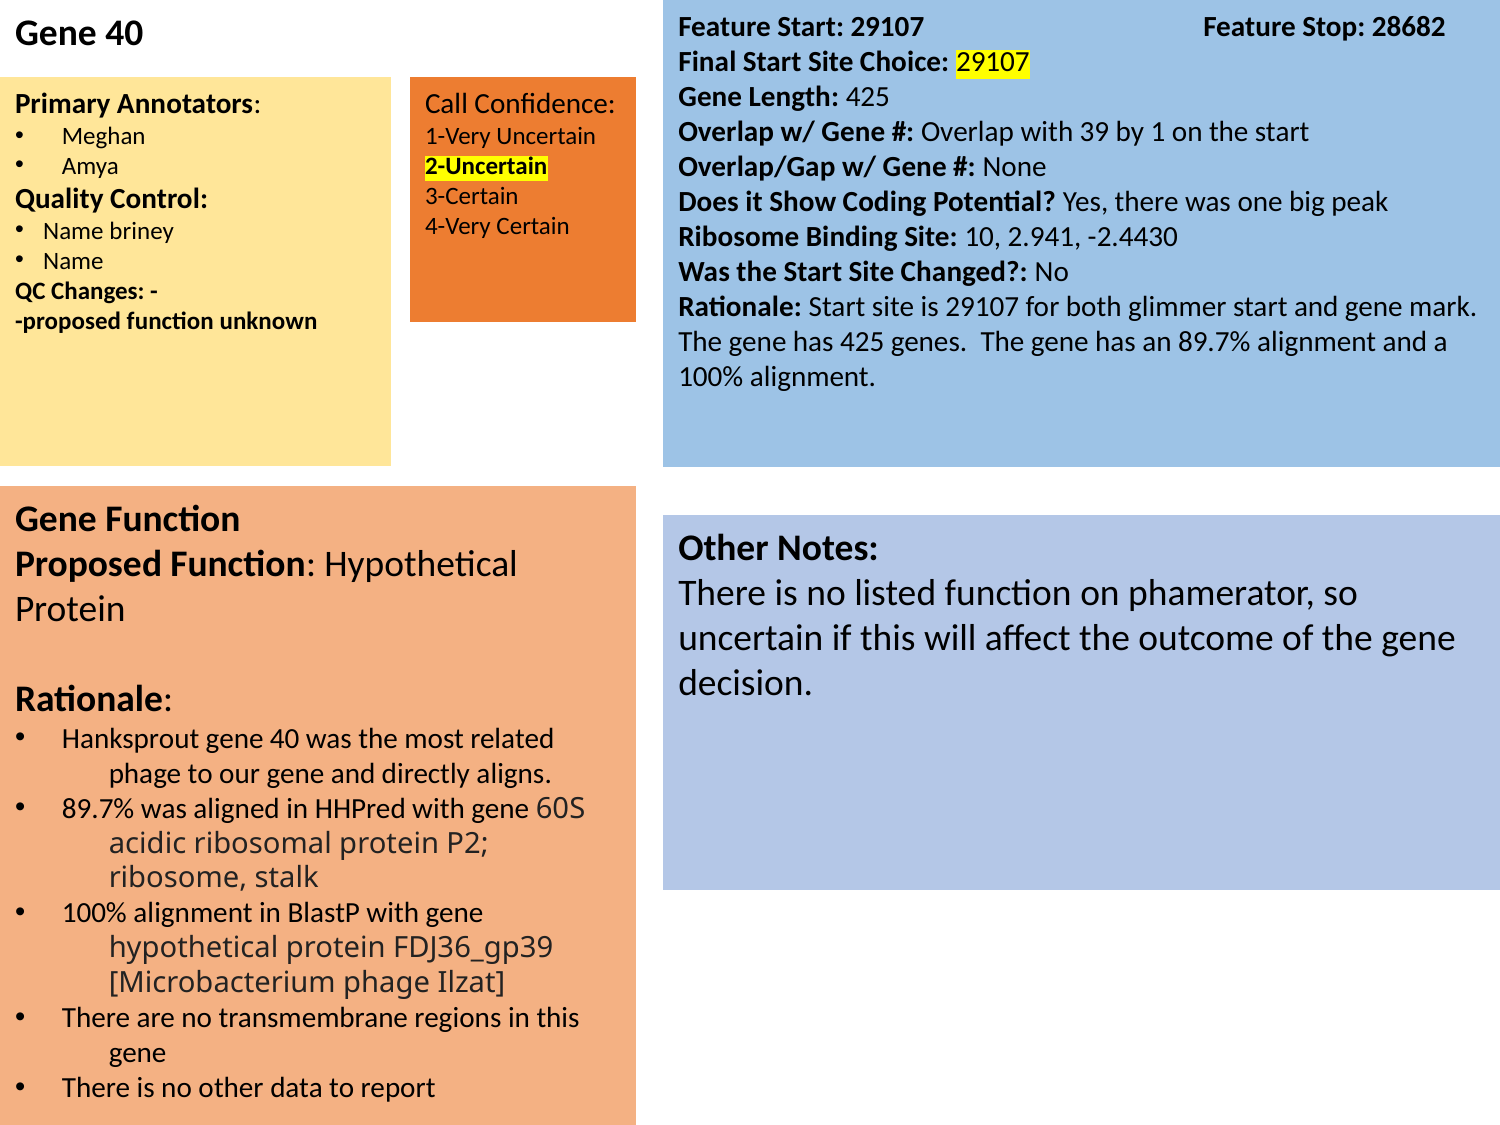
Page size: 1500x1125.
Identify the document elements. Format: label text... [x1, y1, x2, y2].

text_box Other Notes: There is no listed function on phamerator, so uncertain if this will affect the outcome of the gene decision. [663, 515, 1500, 890]
text_box Call Confidence: 1-Very Uncertain 2-Uncertain 3-Certain 4-Very Certain [410, 77, 636, 322]
text_box Primary Annotators: Meghan Amya Quality Control: Name briney Name QC Changes: - -proposed function unknown [0, 77, 391, 466]
text_box Feature Start: 29107 Feature Stop: 28682 Final Start Site Choice: 29107 Gene Length: 425 Overlap w/ Gene #: Overlap with 39 by 1 on the start Overlap/Gap w/ Gene #: None Does it Show Coding Potential? Yes, there was one big peak Ribosome Binding Site: 10, 2.941, -2.4430 Was the Start Site Changed?: No Rationale: Start site is 29107 for both glimmer start and gene mark. The gene has 425 genes. The gene has an 89.7% alignment and a 100% alignment. [663, 0, 1500, 467]
text_box Gene 40 [0, 0, 160, 61]
text_box Gene Function Proposed Function: Hypothetical Protein Rationale: Hanksprout gene 40 was the most related phage to our gene and directly aligns. 89.7% was aligned in HHPred with gene 60S acidic ribosomal protein P2; ribosome, stalk 100% alignment in BlastP with gene hypothetical protein FDJ36_gp39 [Microbacterium phage Ilzat] There are no transmembrane regions in this gene There is no other data to report [0, 486, 636, 1125]
